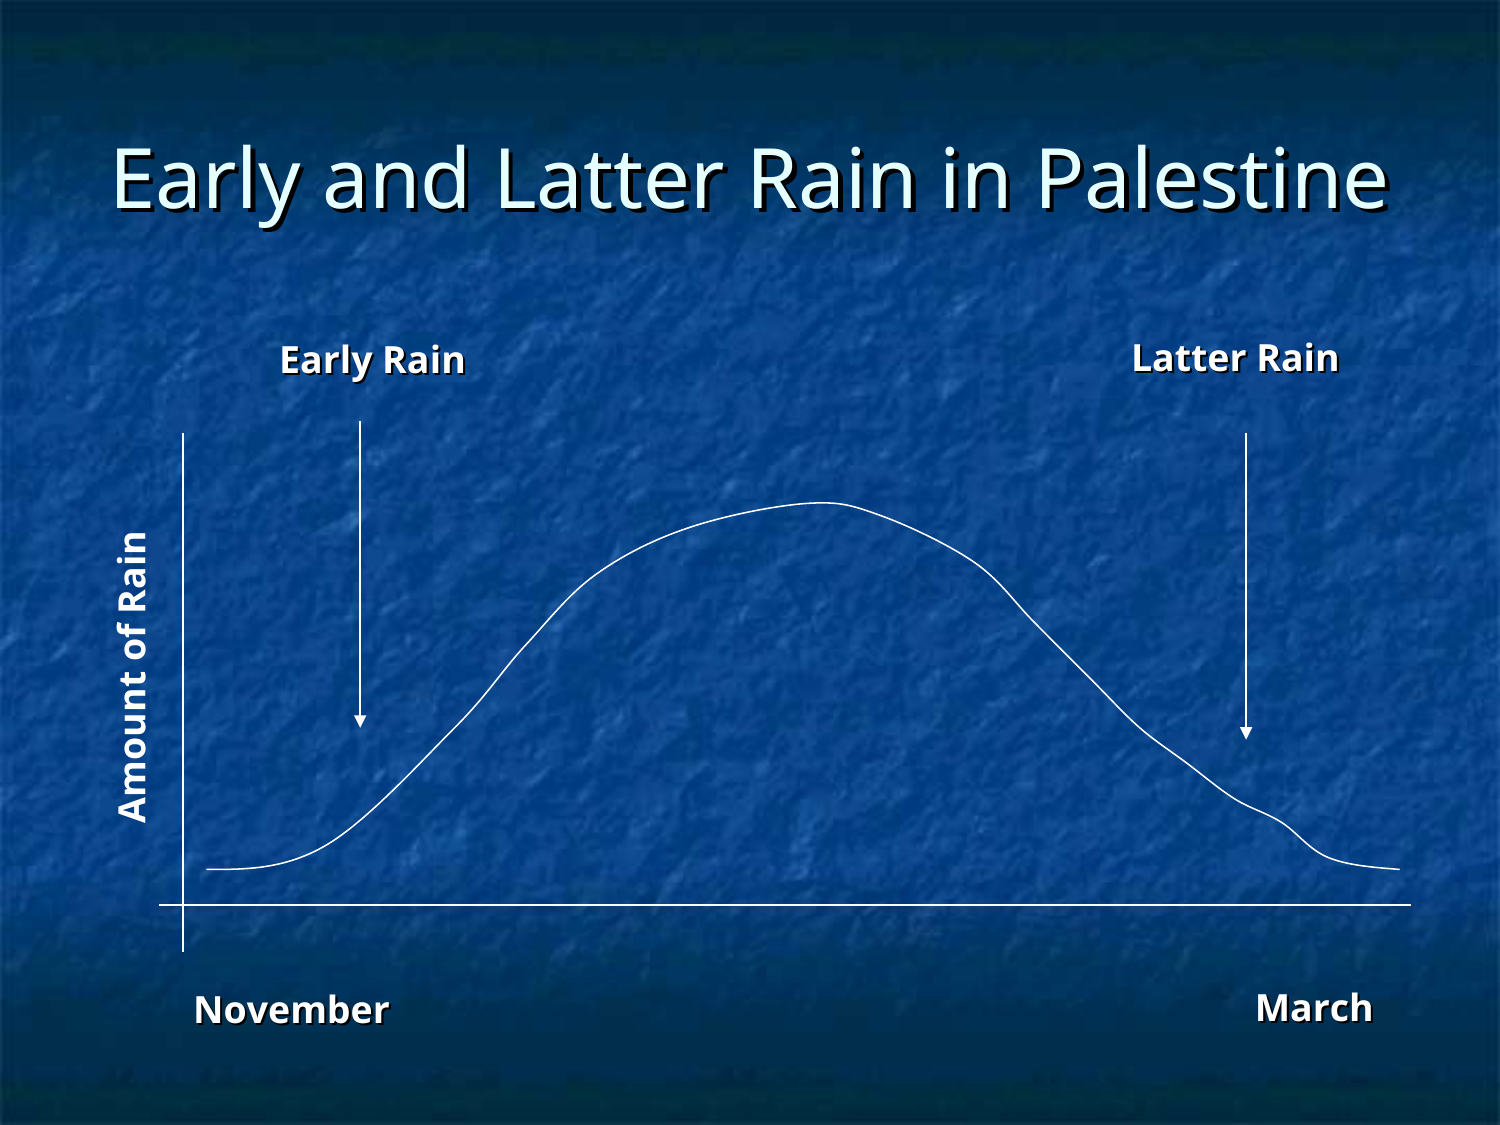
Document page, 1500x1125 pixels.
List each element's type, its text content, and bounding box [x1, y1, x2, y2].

text_box November [178, 978, 406, 1039]
text_box March [1240, 976, 1390, 1037]
title Early and Latter Rain in Palestine [75, 62, 1426, 288]
picture [0, 0, 1500, 1125]
text_box Latter Rain [1116, 326, 1356, 387]
text_box Amount of Rain [100, 515, 161, 838]
text_box Early Rain [264, 328, 482, 390]
